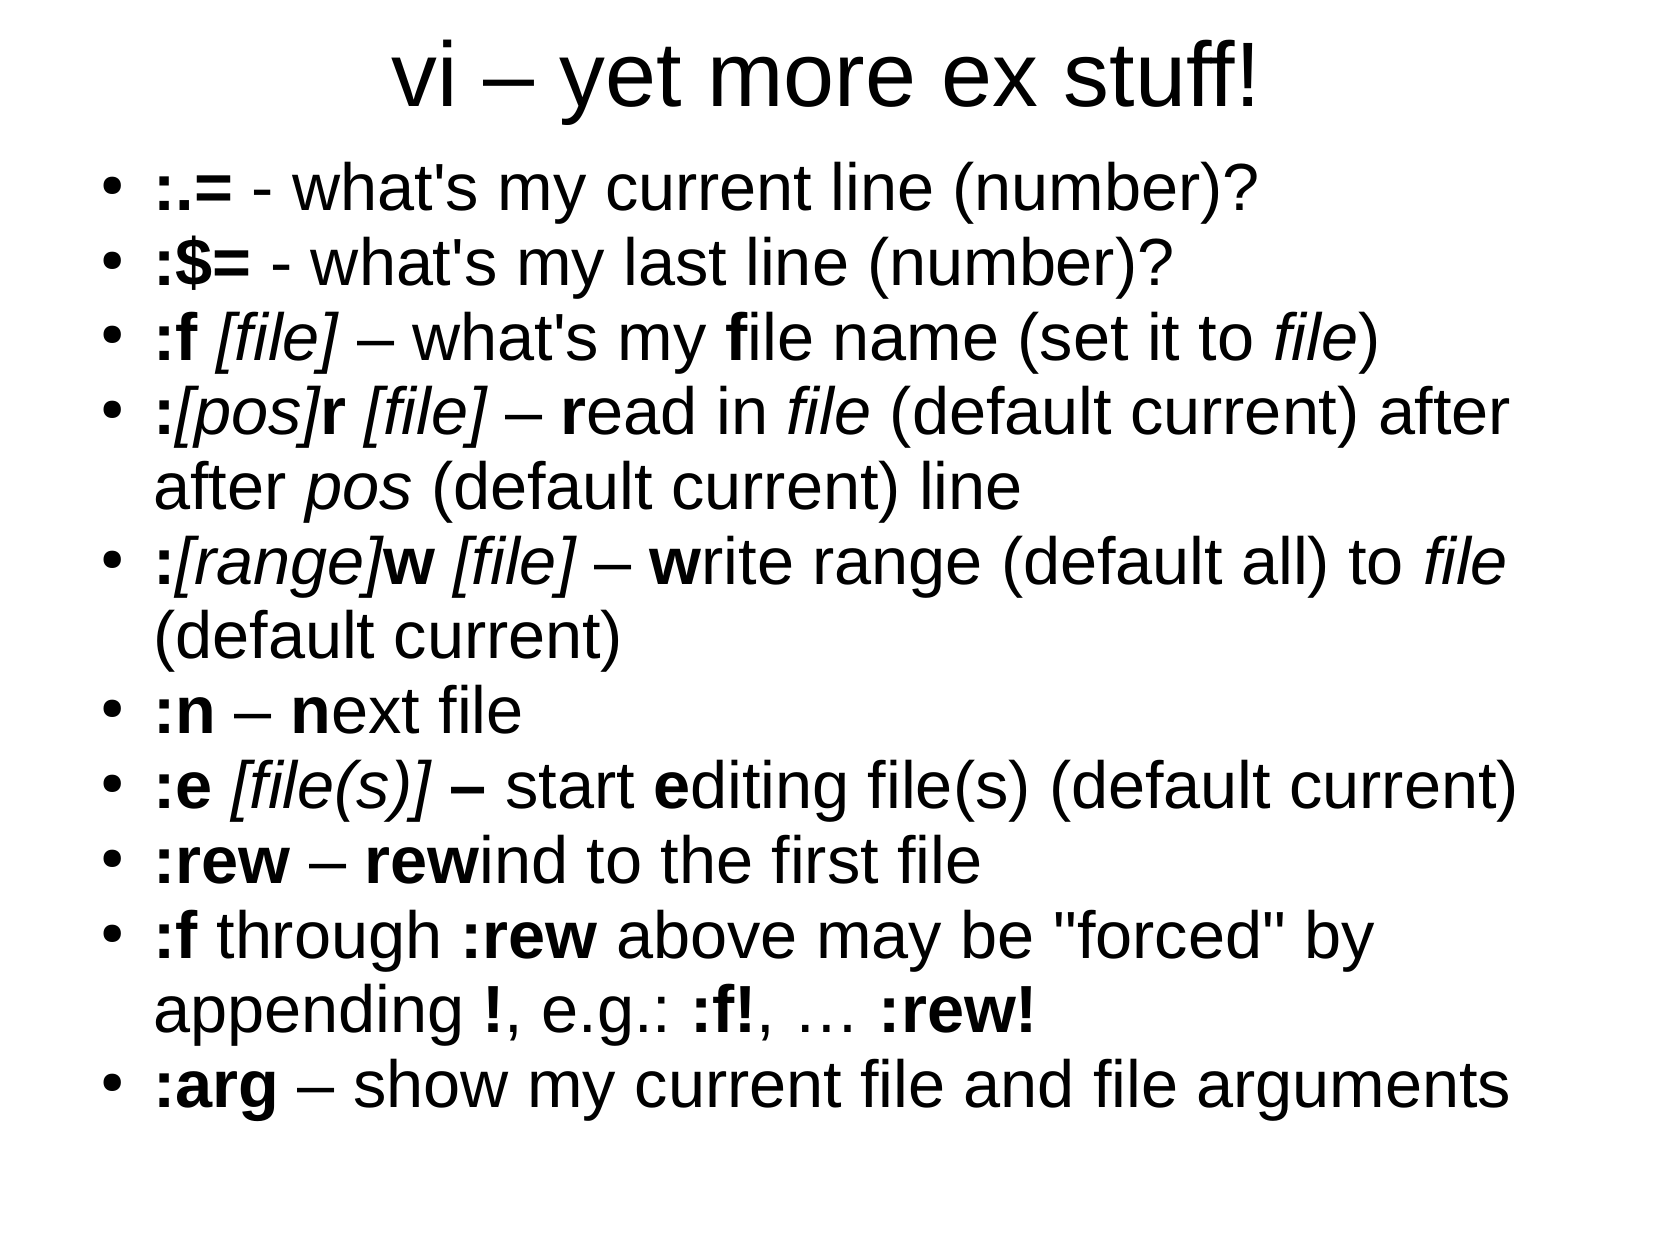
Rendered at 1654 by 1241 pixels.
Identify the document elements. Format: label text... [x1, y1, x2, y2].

list :.= - what's my current line (number)? :$= - what's my last line (number)? :f [file] – what's my file name (set it to file) :[pos]r [file] – read in file (default current) after after pos (default current) line :[range]w [file] – write range (default all) to file (default current) :n – next file :e [file(s)] – start editing file(s) (default current) :rew – rewind to the first file :f through :rew above may be "forced" by appending !, e.g.: :f!, … :rew! :arg – show my current file and file arguments [82, 150, 1571, 1197]
title vi – yet more ex stuff! [82, 0, 1571, 150]
